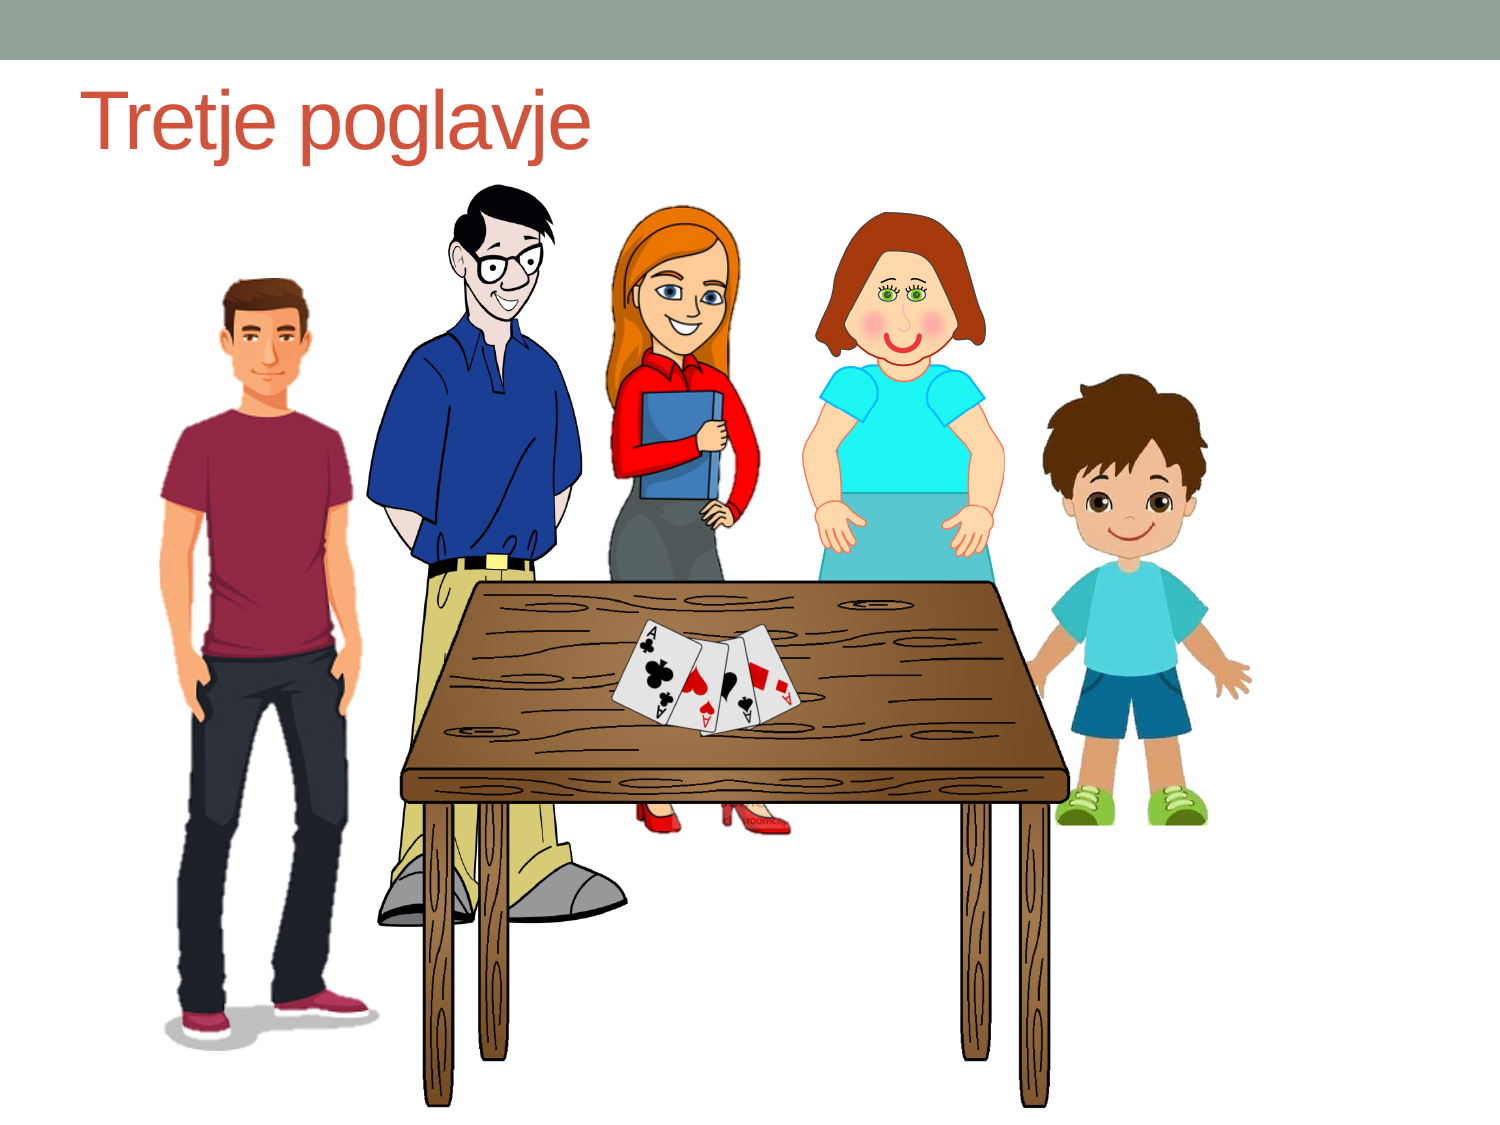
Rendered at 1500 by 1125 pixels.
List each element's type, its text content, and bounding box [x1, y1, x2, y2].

picture [159, 184, 1256, 1123]
title Tretje poglavje [64, 35, 1415, 198]
